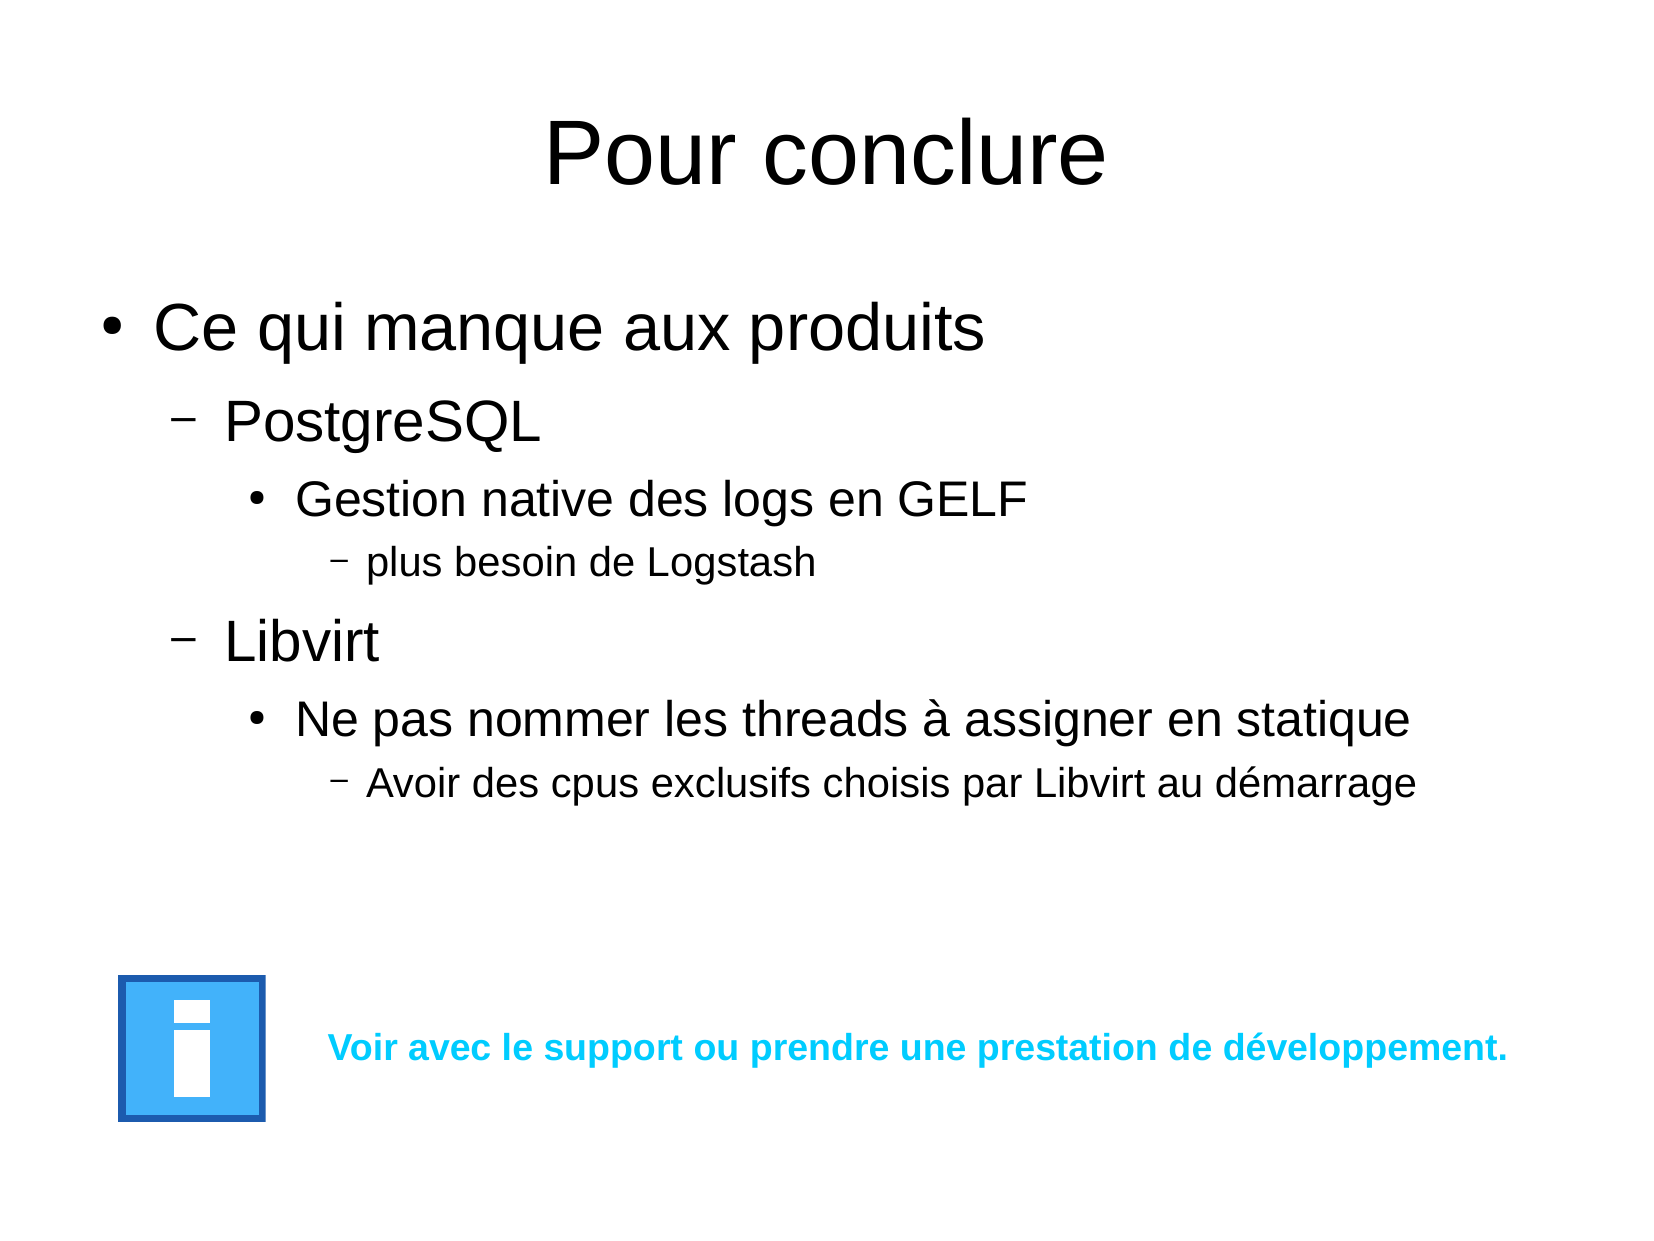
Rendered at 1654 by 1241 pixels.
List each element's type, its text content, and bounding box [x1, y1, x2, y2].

text_box Voir avec le support ou prendre une prestation de développement. [312, 995, 1642, 1099]
title Pour conclure [82, 49, 1571, 257]
picture [118, 974, 266, 1123]
list Ce qui manque aux produits PostgreSQL Gestion native des logs en GELF plus besoin de Logstash Libvirt Ne pas nommer les threads à assigner en statique Avoir des cpus exclusifs choisis par Libvirt au démarrage [82, 290, 1571, 1010]
